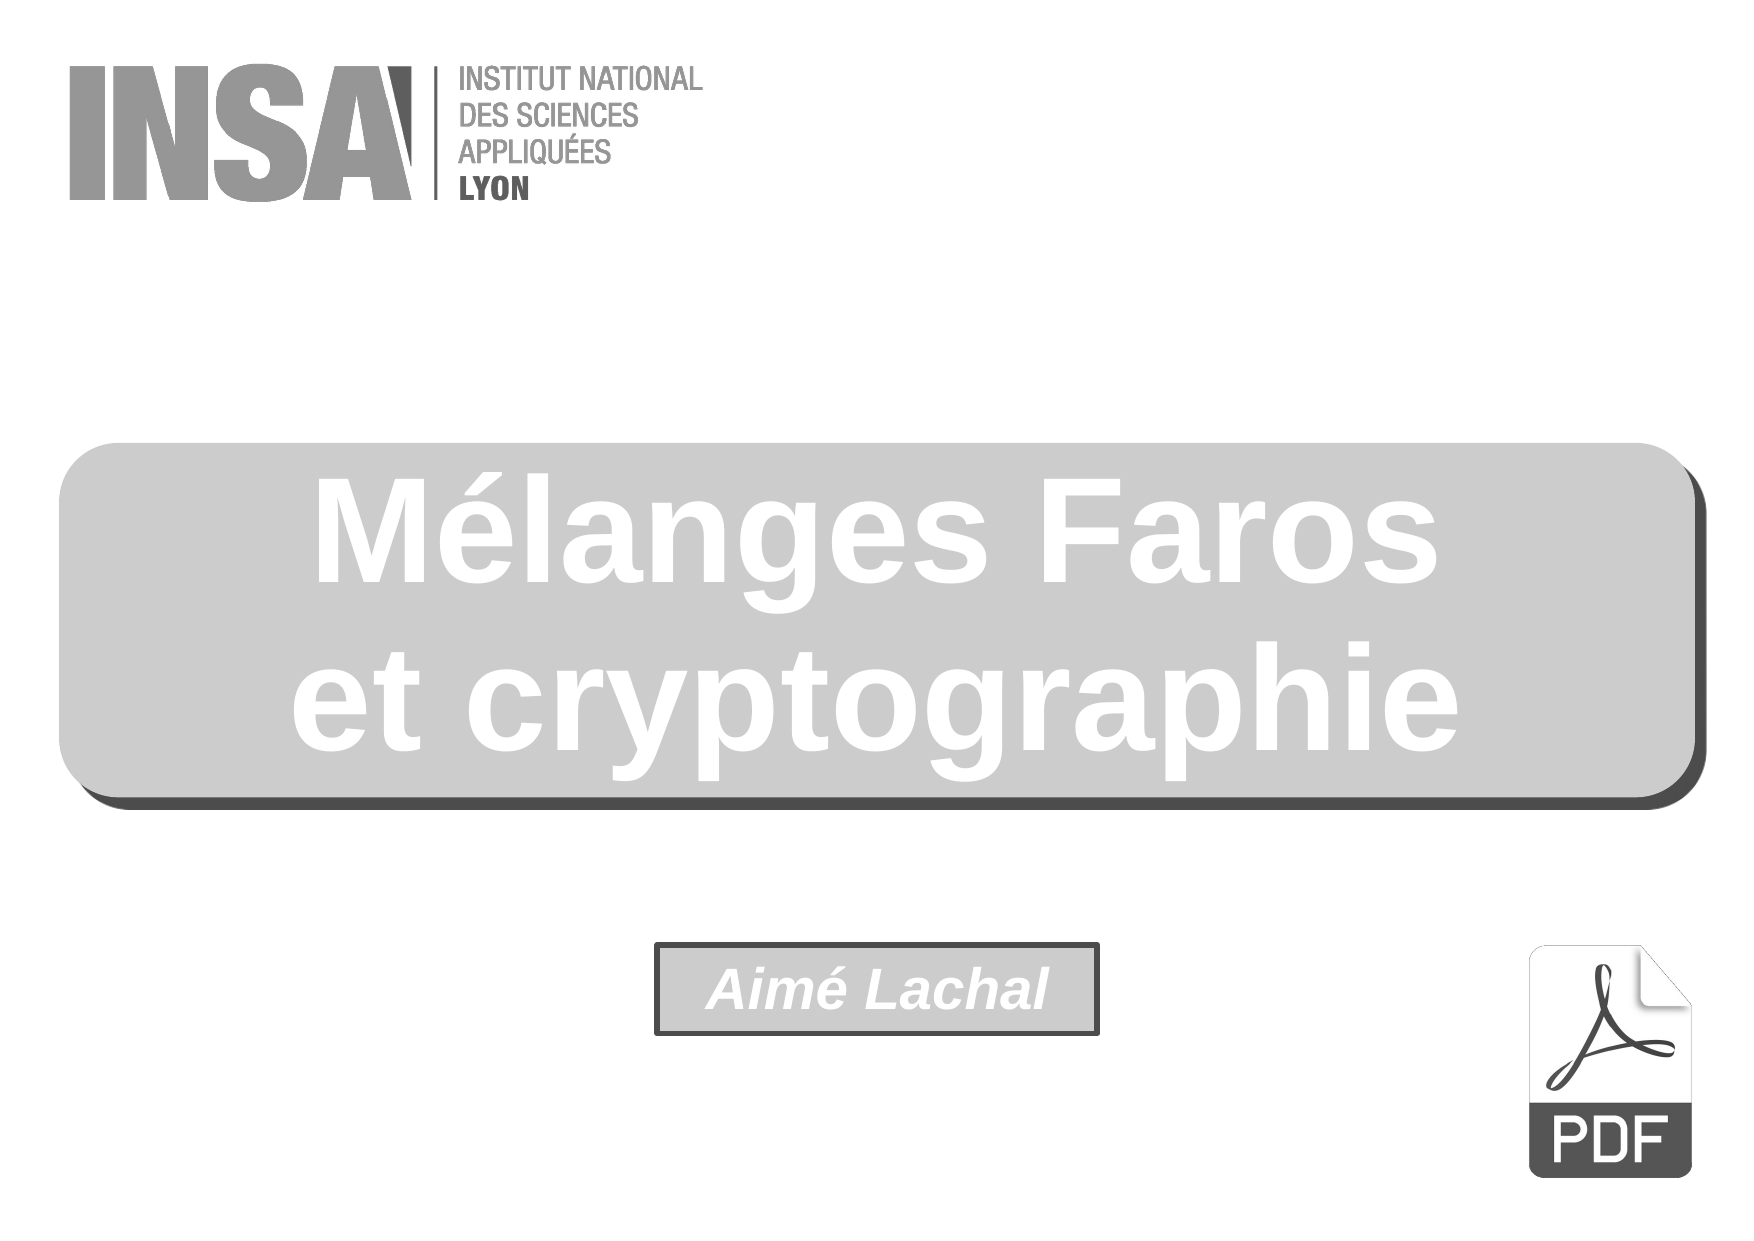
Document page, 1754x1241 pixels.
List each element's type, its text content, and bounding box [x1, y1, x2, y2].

text_box Mélanges Faros et cryptographie [59, 442, 1695, 798]
title Aimé Lachal [657, 944, 1098, 1034]
picture [1526, 944, 1695, 1182]
picture [59, 58, 713, 207]
